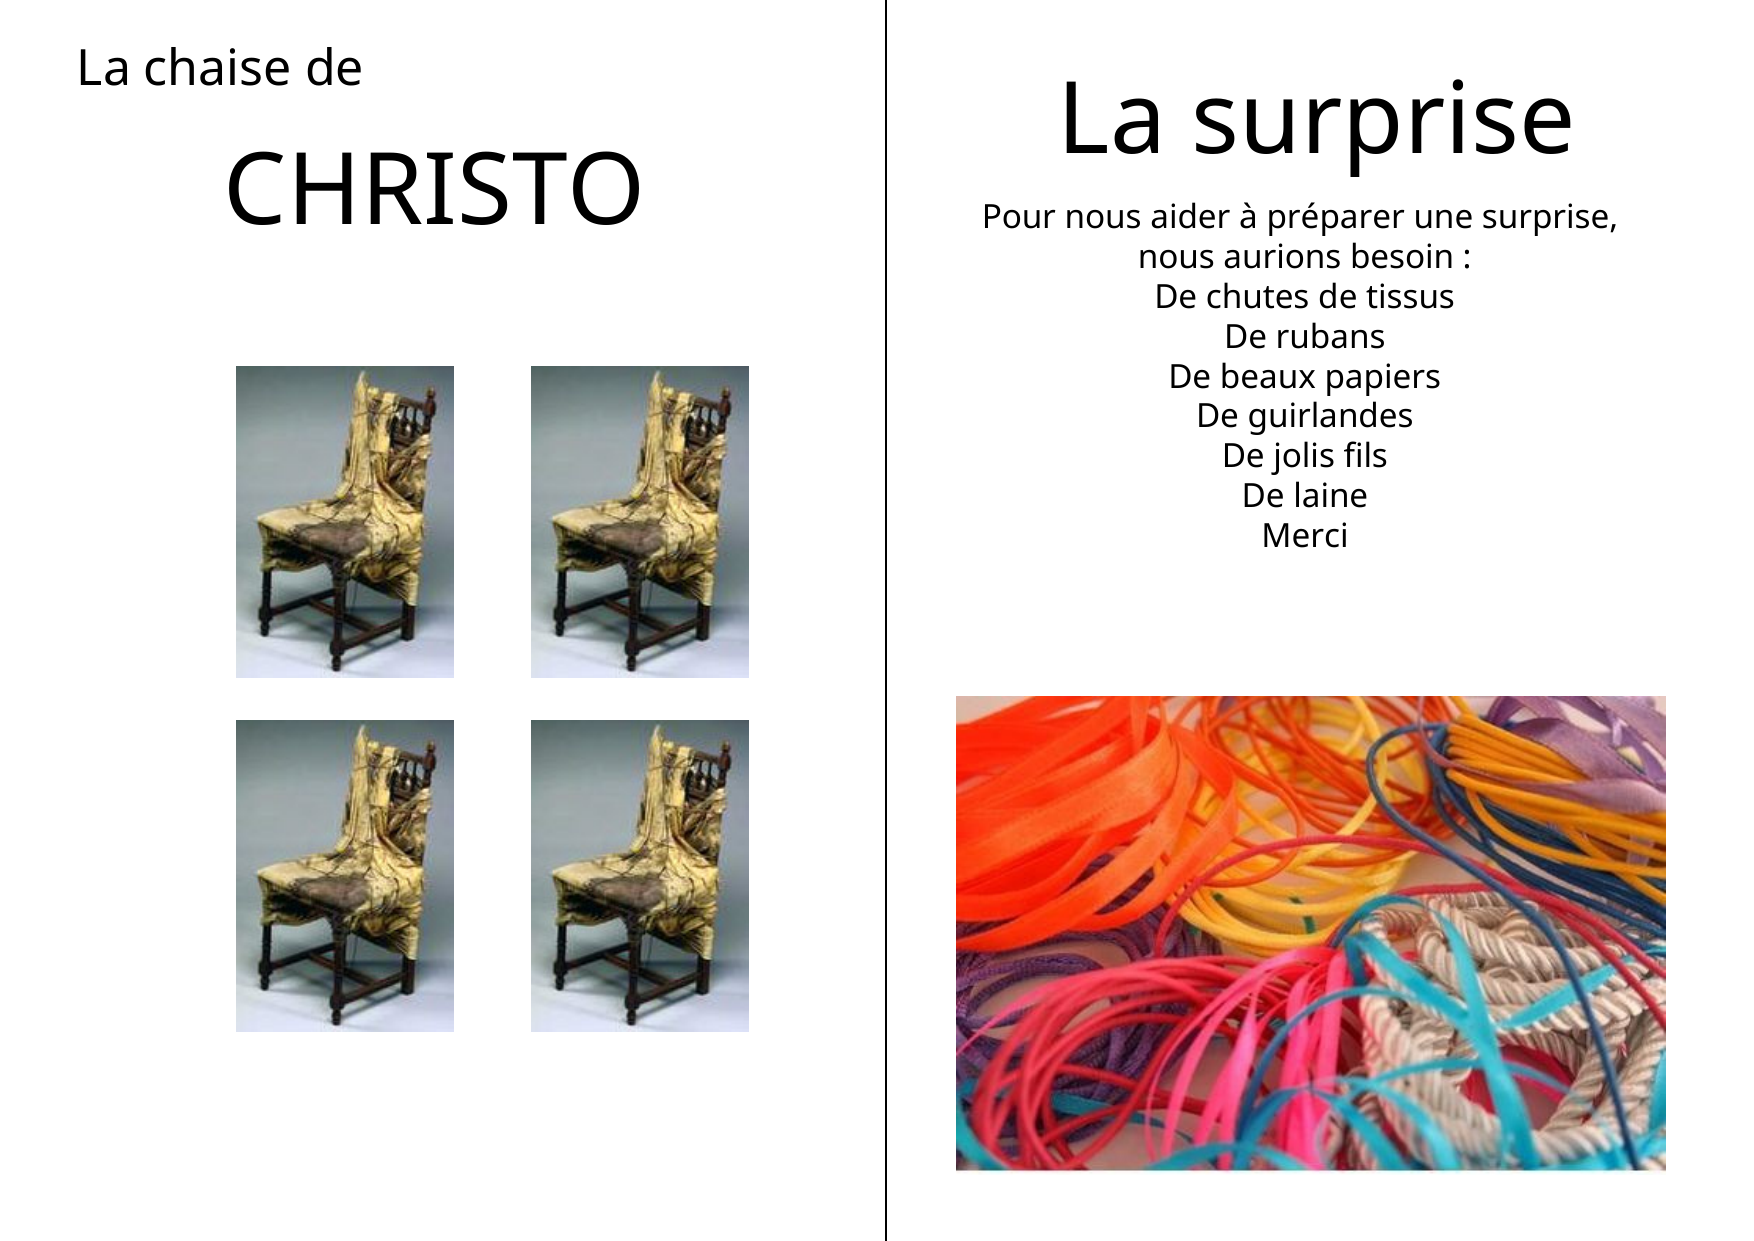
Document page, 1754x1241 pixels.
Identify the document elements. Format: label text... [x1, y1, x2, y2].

picture [956, 696, 1666, 1175]
text_box Pour nous aider à préparer une surprise, nous aurions besoin : De chutes de tissus De rubans De beaux papiers De guirlandes De jolis fils De laine Merci [909, 189, 1701, 1093]
text_box La surprise [897, 47, 1737, 248]
picture [236, 366, 454, 678]
picture [236, 720, 454, 1032]
text_box La chaise de [70, 29, 792, 118]
text_box CHRISTO [0, 118, 851, 308]
picture [531, 720, 749, 1032]
picture [531, 366, 749, 678]
